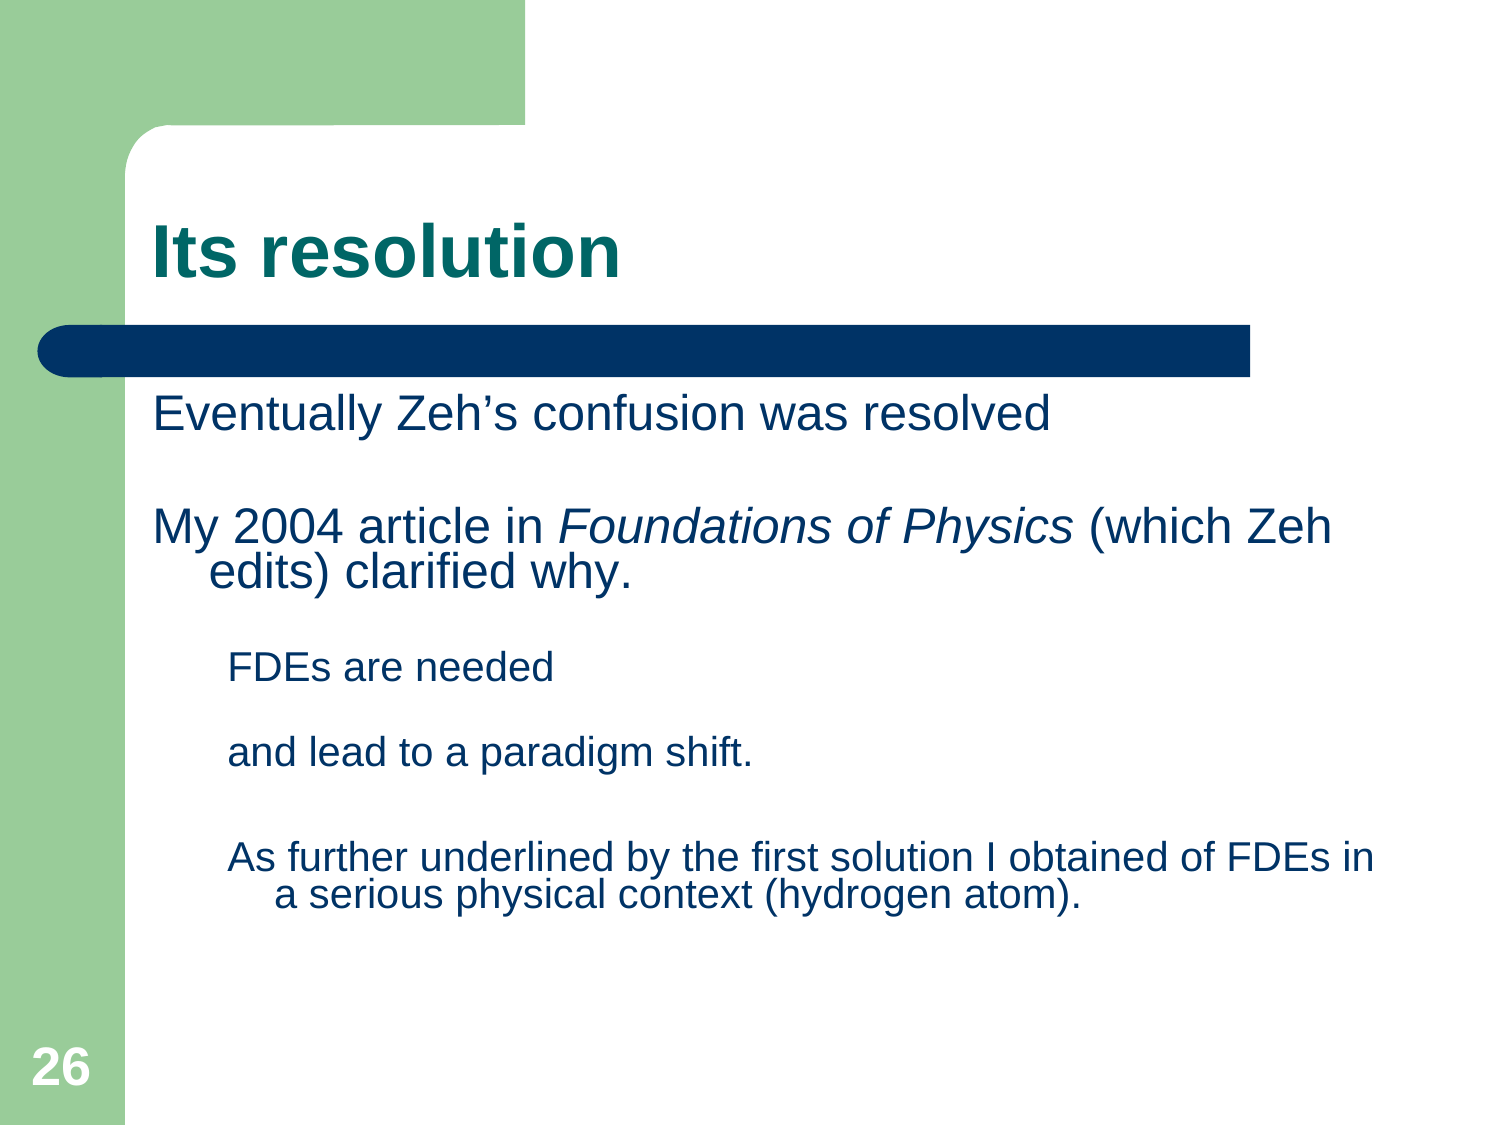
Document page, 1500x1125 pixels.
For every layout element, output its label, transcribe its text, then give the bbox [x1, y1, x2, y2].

list Eventually Zeh’s confusion was resolved My 2004 article in Foundations of Physics (which Zeh edits) clarified why. FDEs are needed and lead to a paradigm shift. As further underlined by the first solution I obtained of FDEs in a serious physical context (hydrogen atom). [137, 387, 1400, 999]
title Its resolution [136, 136, 1414, 301]
